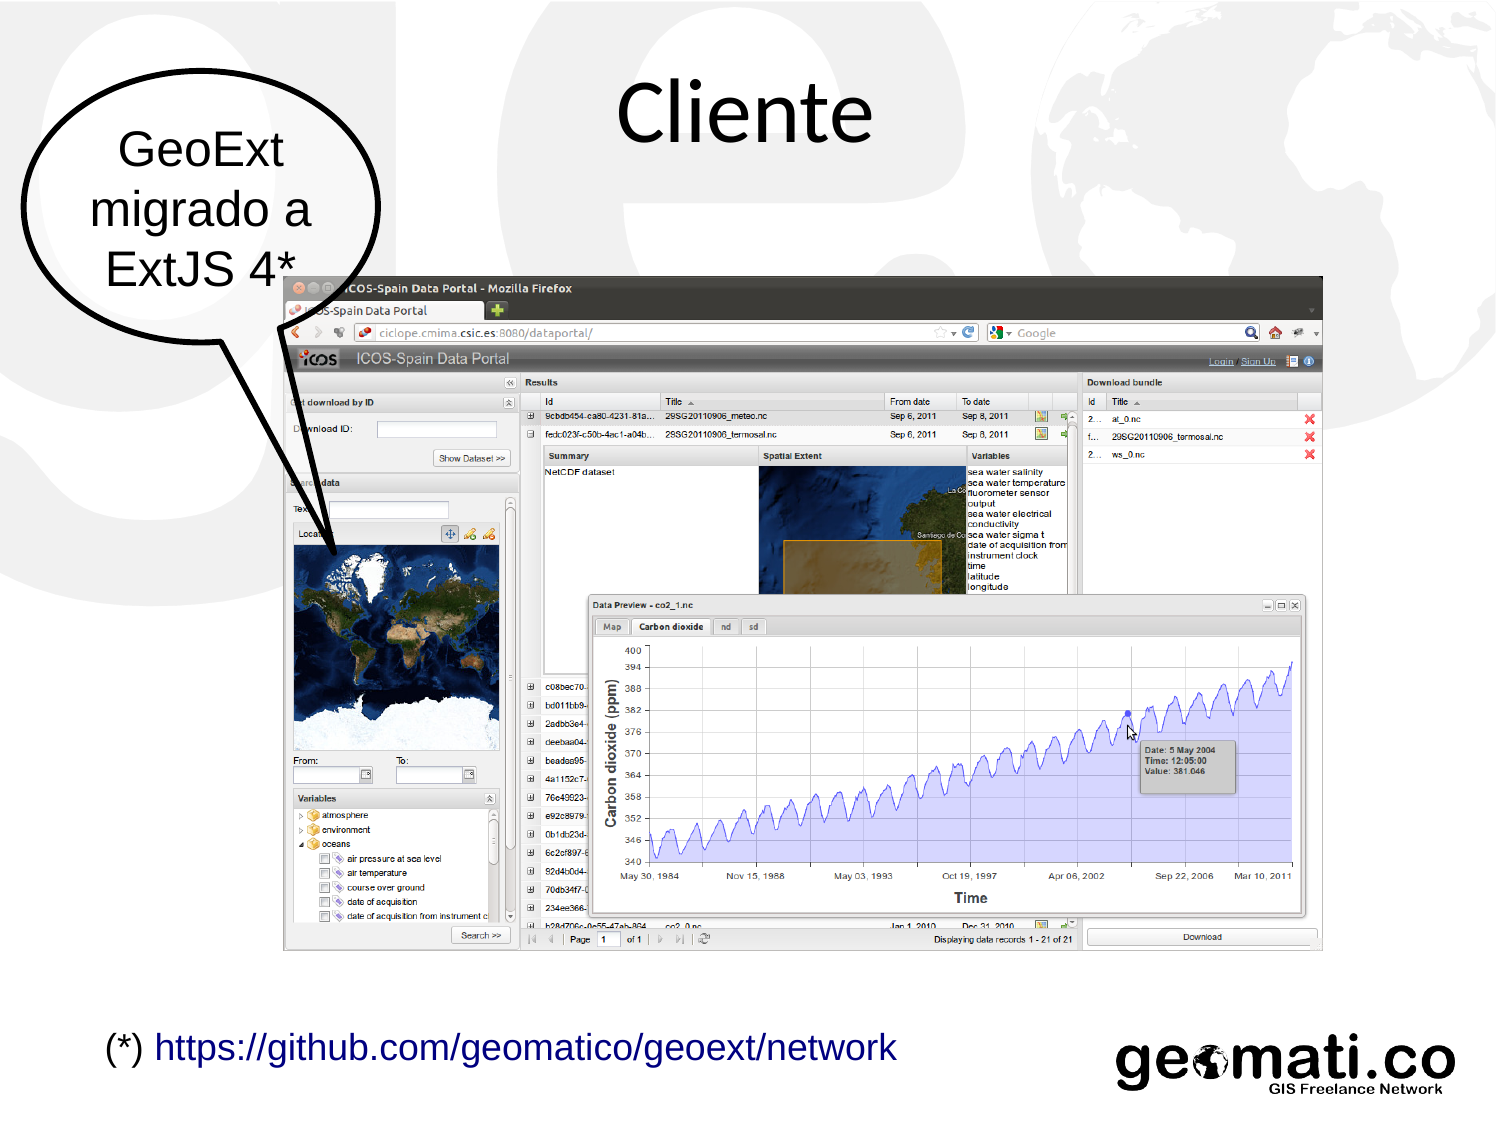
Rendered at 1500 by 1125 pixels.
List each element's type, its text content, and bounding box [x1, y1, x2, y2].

title Cliente [70, 23, 1421, 189]
text_box (*) https://github.com/geomatico/geoext/network [89, 1015, 945, 1076]
picture [283, 276, 1323, 951]
text_box GeoExt migrado a ExtJS 4* [23, 70, 378, 553]
picture [1116, 1033, 1455, 1094]
